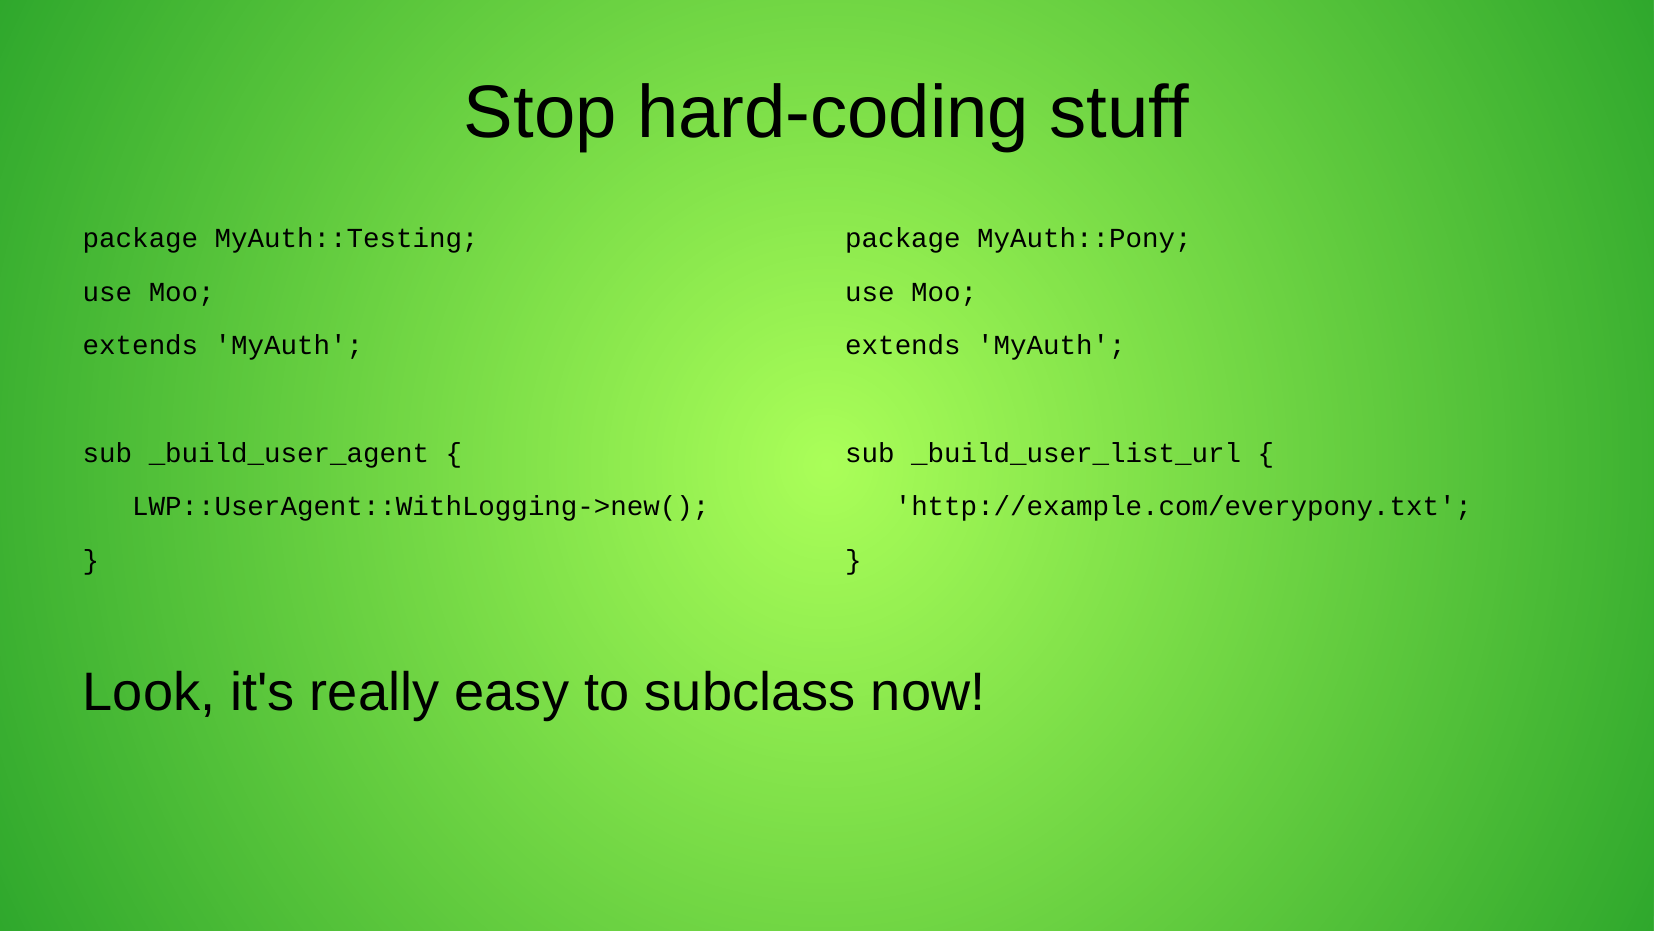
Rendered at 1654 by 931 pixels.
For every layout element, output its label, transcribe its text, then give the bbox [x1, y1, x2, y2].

list Look, it's really easy to subclass now! [82, 661, 1571, 764]
title Stop hard-coding stuff [82, 35, 1571, 189]
list package MyAuth::Testing; use Moo; extends 'MyAuth'; sub _build_user_agent { LWP::UserAgent::WithLogging->new(); } [82, 224, 809, 579]
list package MyAuth::Pony; use Moo; extends 'MyAuth'; sub _build_user_list_url { 'http://example.com/everypony.txt'; } [845, 224, 1572, 579]
